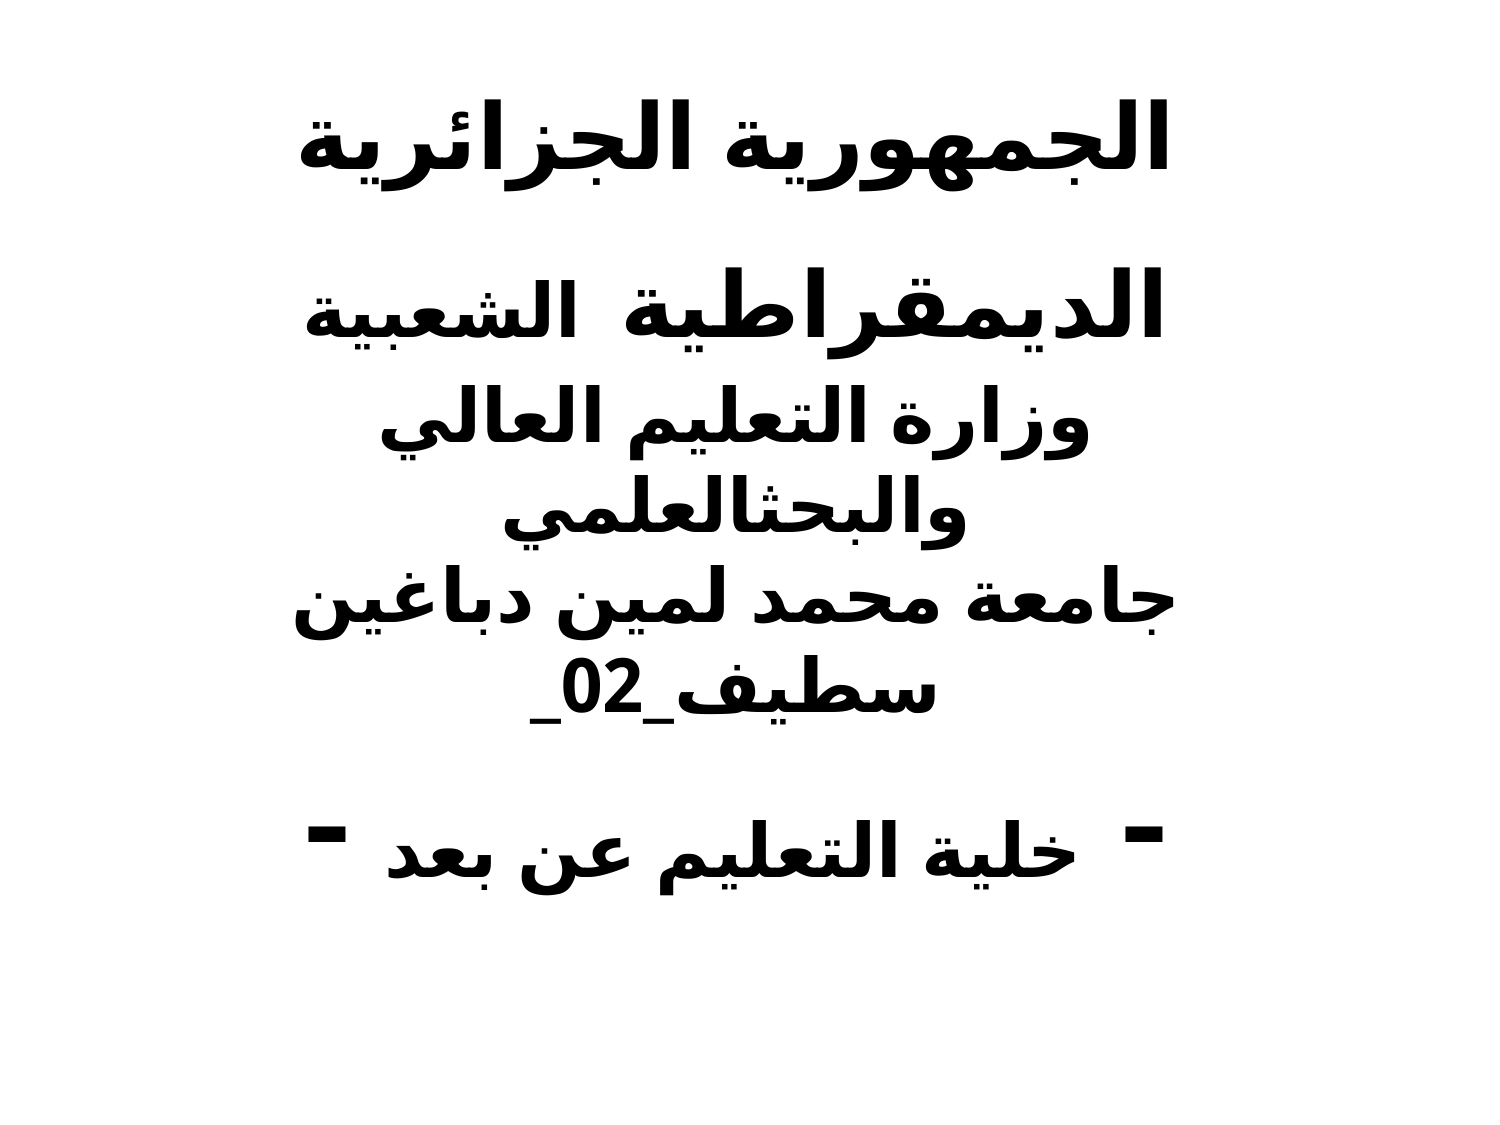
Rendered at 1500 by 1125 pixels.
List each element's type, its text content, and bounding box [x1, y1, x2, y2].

subtitle الجمهورية الجزائرية الديمقراطية الشعبية وزارة التعليم العالي والبحثالعلمي جامعة محمد لمين دباغين سطيف_02_ - خلية التعليم عن بعد - [210, 70, 1261, 387]
